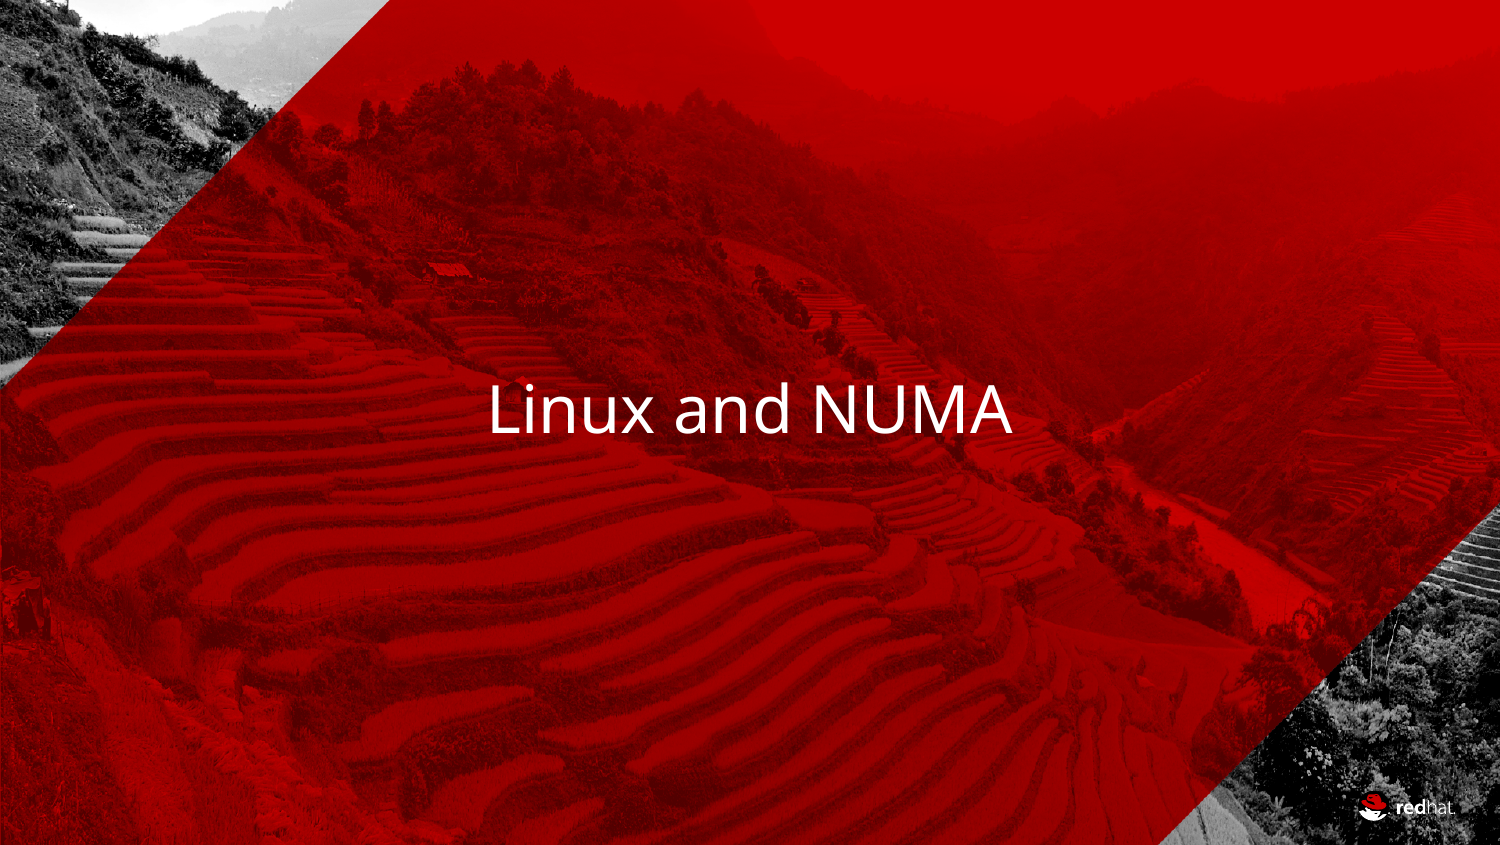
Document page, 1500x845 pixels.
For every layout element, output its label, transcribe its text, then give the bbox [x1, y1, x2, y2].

title Linux and NUMA [112, 330, 1388, 486]
picture [0, 0, 1500, 845]
